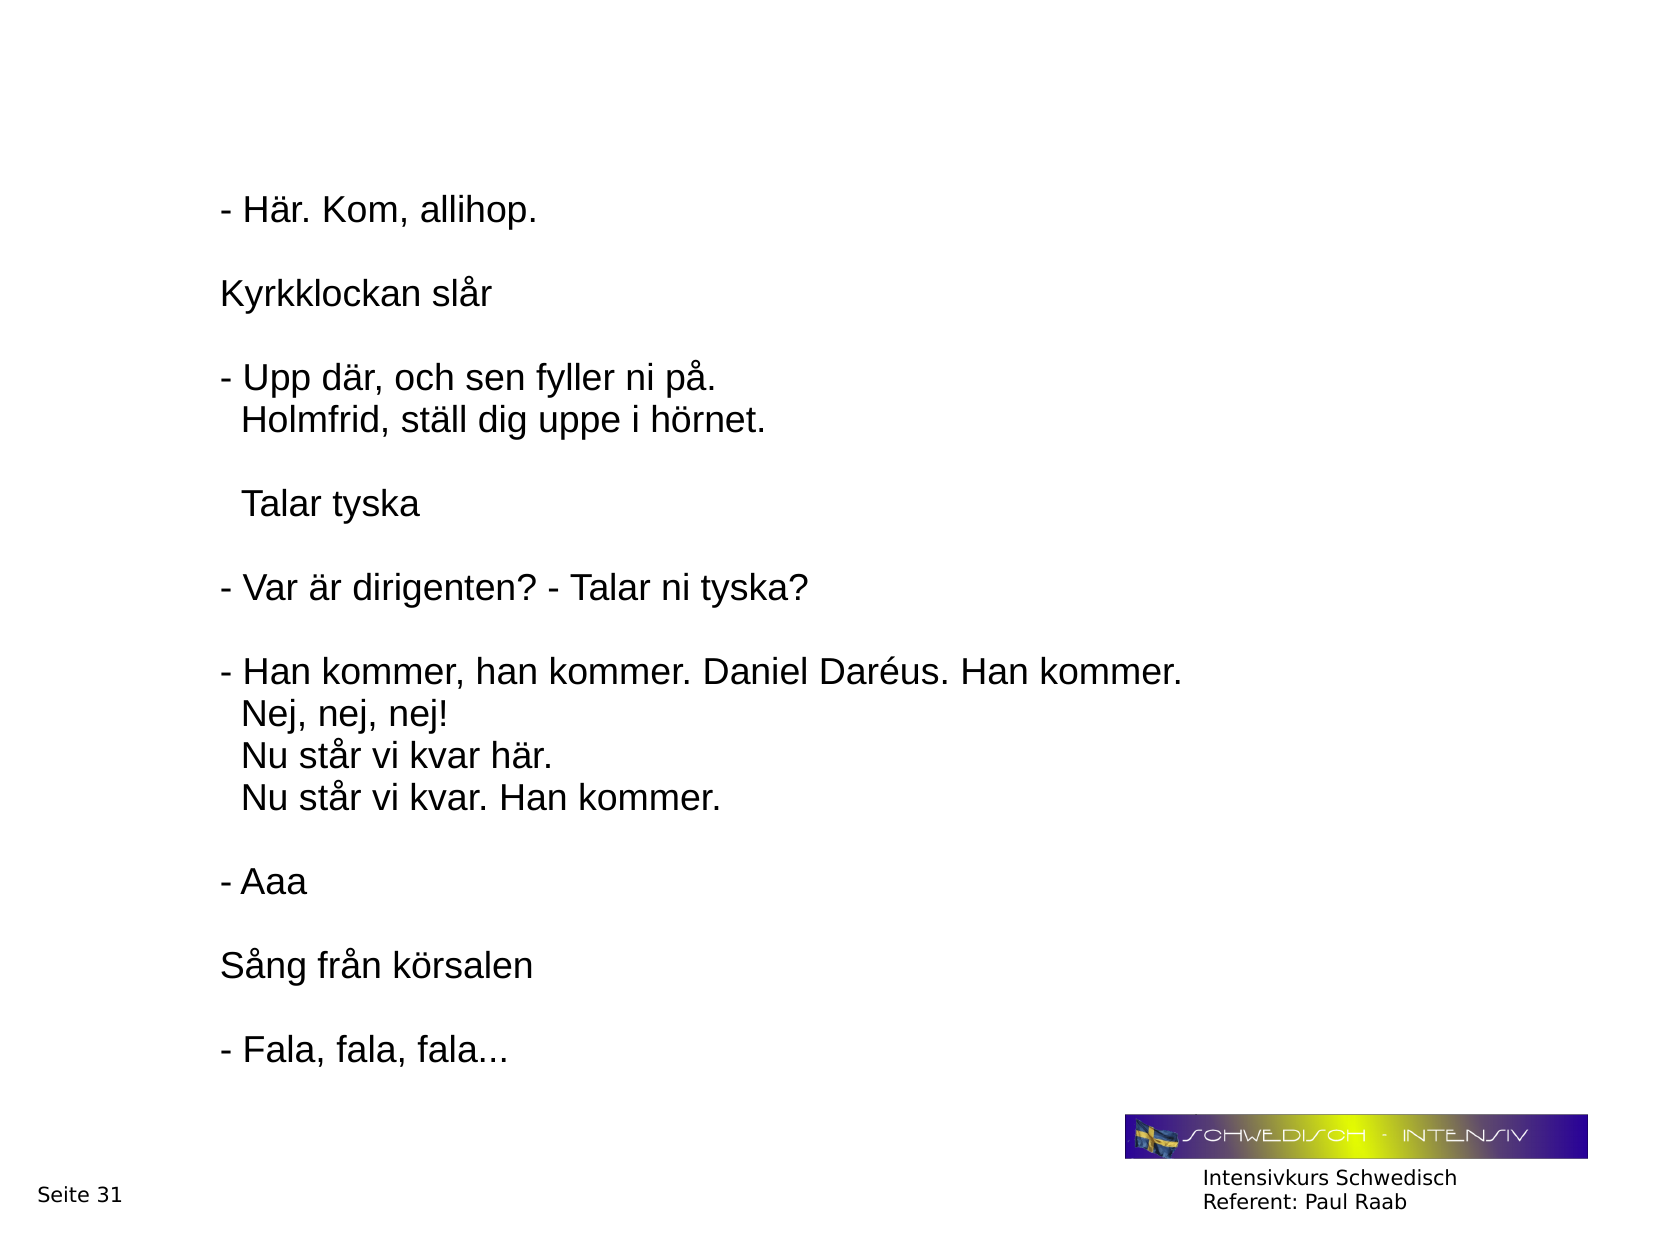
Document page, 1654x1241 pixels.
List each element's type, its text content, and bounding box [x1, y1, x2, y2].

text_box - Här. Kom, allihop. Kyrkklockan slår - Upp där, och sen fyller ni på. Holmfrid, ställ dig uppe i hörnet. Talar tyska - Var är dirigenten? - Talar ni tyska? - Han kommer, han kommer. Daniel Daréus. Han kommer. Nej, nej, nej! Nu står vi kvar här. Nu står vi kvar. Han kommer. - Aaa Sång från körsalen - Fala, fala, fala... [204, 181, 1279, 1078]
picture [1125, 1114, 1588, 1159]
